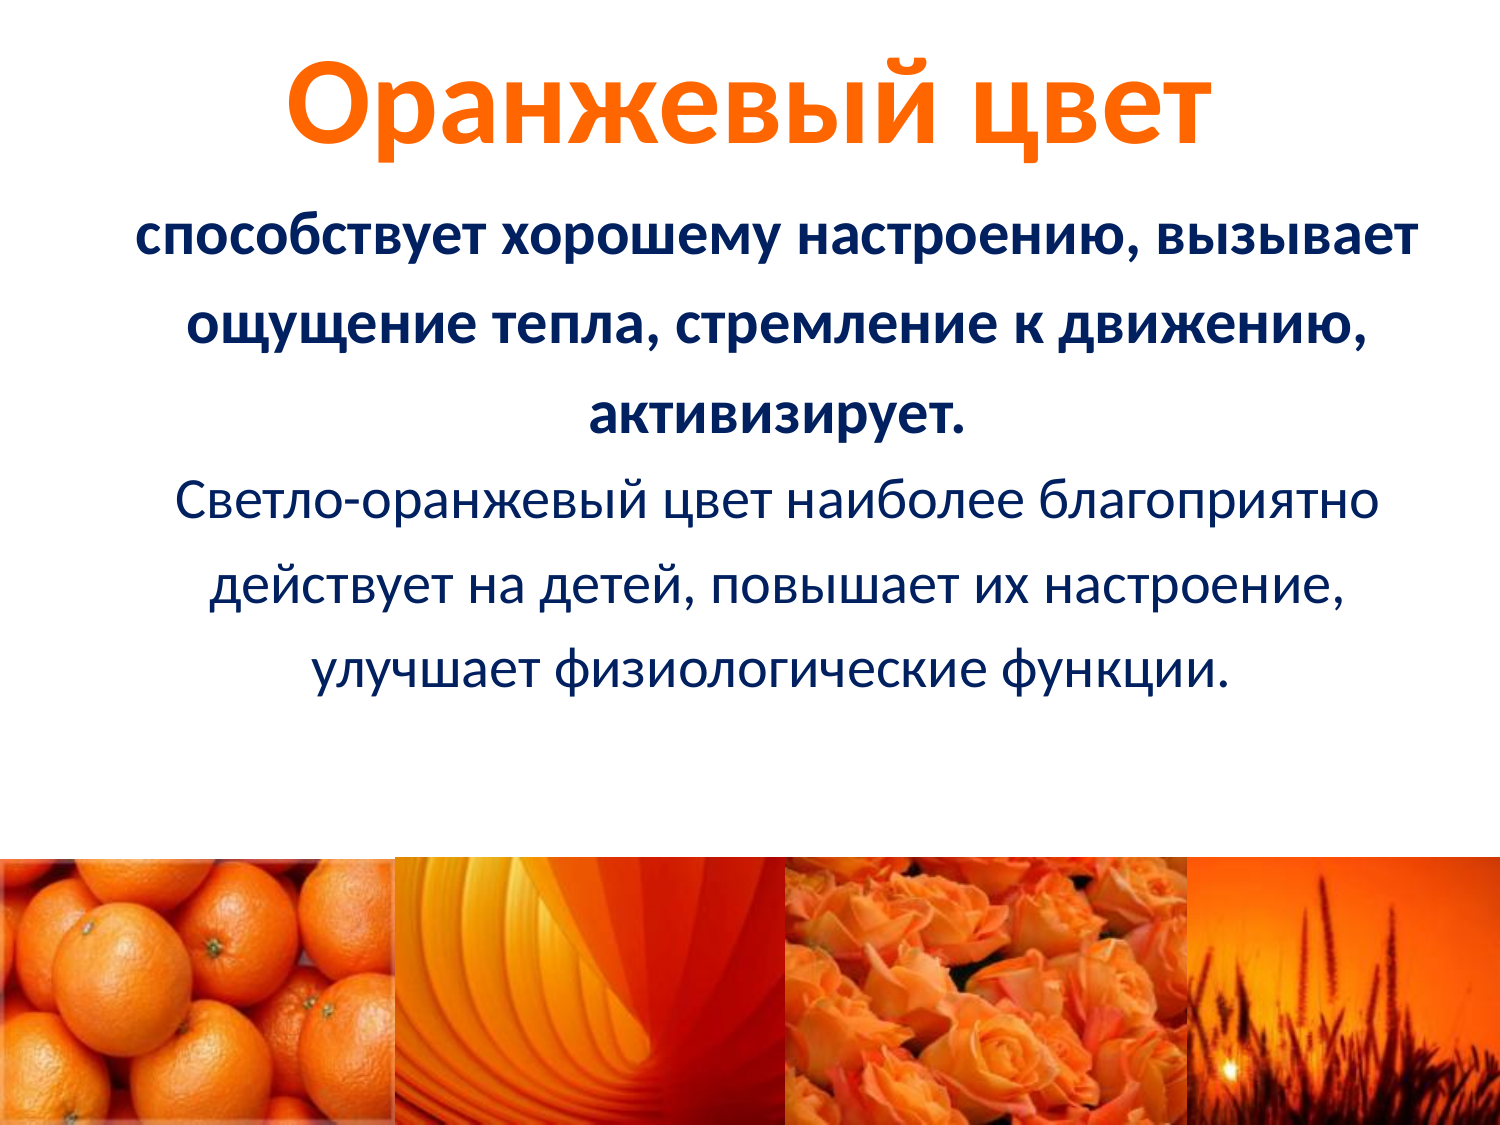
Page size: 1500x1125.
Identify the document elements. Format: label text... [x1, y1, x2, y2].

list способствует хорошему настроению, вызывает ощущение тепла, стремление к движению, активизирует. Светло-оранжевый цвет наиболее благоприятно действует на детей, повышает их настроение, улучшает физиологические функции. [0, 184, 1500, 859]
title Оранжевый цвет [0, 0, 1500, 184]
picture [0, 857, 1500, 1125]
